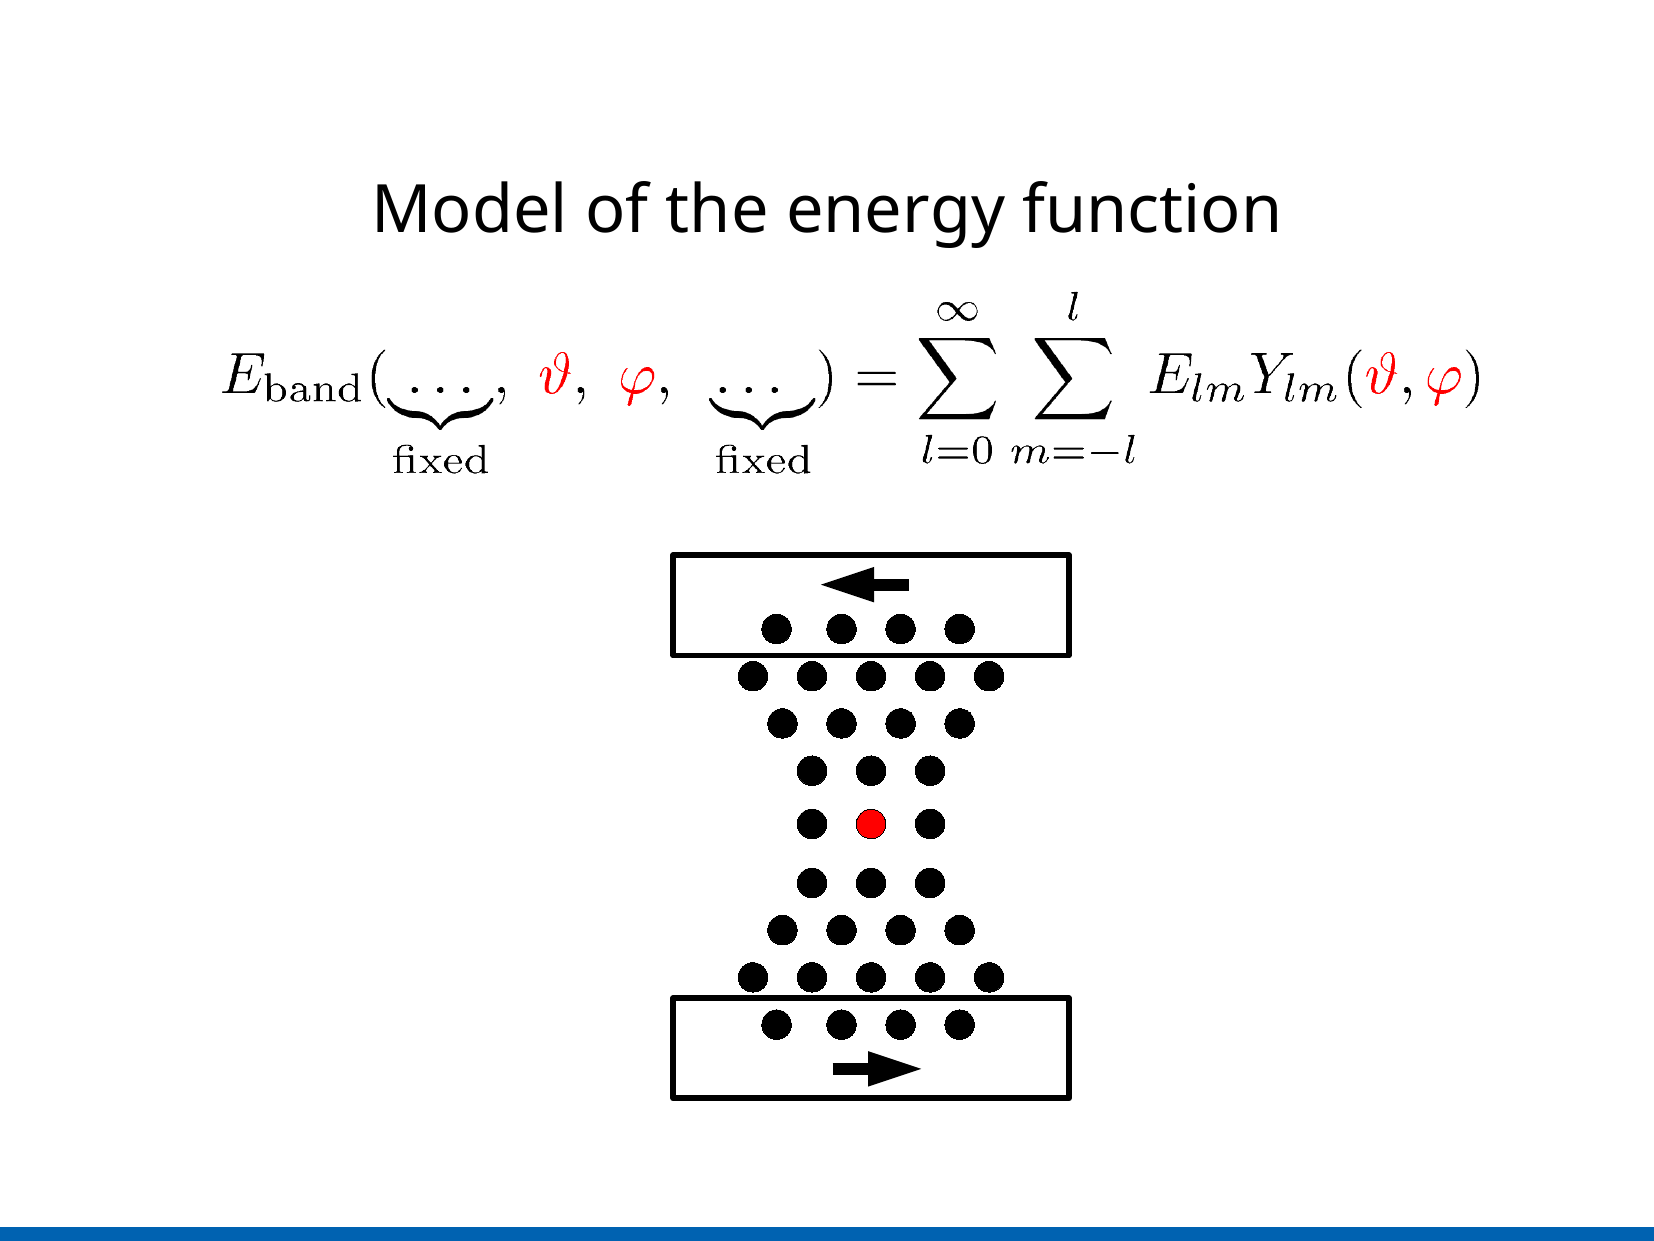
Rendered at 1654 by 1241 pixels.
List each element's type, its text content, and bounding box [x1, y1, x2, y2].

text_box [826, 1009, 857, 1040]
text_box [915, 755, 945, 786]
text_box [856, 868, 886, 898]
text_box [856, 962, 886, 993]
text_box [944, 708, 975, 739]
picture [215, 284, 1493, 478]
text_box [797, 962, 827, 993]
title Model of the energy function [121, 110, 1534, 303]
text_box [915, 962, 945, 993]
text_box [885, 708, 916, 739]
text_box [944, 1009, 975, 1040]
text_box [797, 868, 827, 898]
text_box [915, 868, 945, 898]
text_box [797, 661, 827, 691]
text_box [797, 755, 827, 786]
text_box [761, 614, 792, 644]
text_box [885, 915, 916, 945]
text_box [885, 614, 916, 644]
text_box [856, 809, 886, 839]
text_box [974, 962, 1004, 993]
text_box [944, 915, 975, 945]
text_box [826, 614, 857, 644]
text_box [767, 708, 798, 739]
text_box [915, 809, 945, 839]
text_box [915, 661, 945, 691]
text_box [761, 1009, 792, 1040]
text_box [767, 915, 798, 945]
text_box [856, 661, 886, 691]
text_box [885, 1009, 916, 1040]
text_box [944, 614, 975, 644]
text_box [826, 708, 857, 739]
text_box [856, 755, 886, 786]
text_box [974, 661, 1004, 691]
text_box [797, 809, 827, 839]
text_box [826, 915, 857, 945]
text_box [738, 661, 768, 691]
text_box [738, 962, 768, 993]
